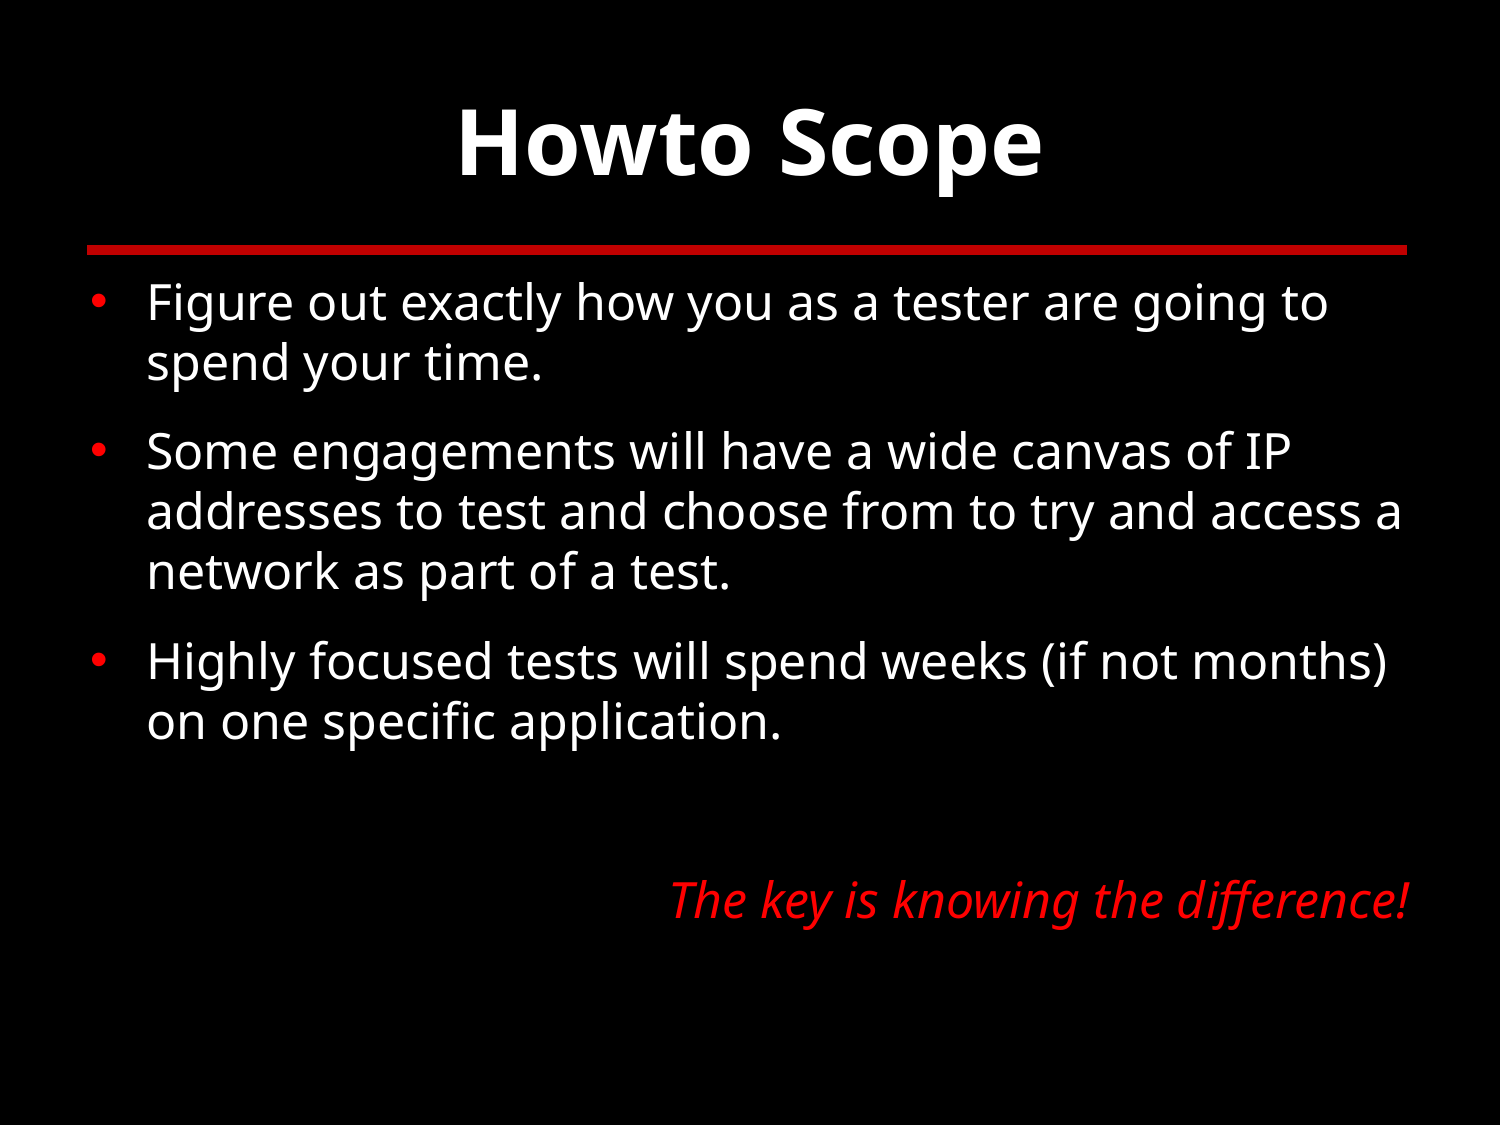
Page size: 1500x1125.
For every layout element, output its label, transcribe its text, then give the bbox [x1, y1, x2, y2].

title Howto Scope [75, 45, 1425, 233]
list Figure out exactly how you as a tester are going to spend your time. Some engagements will have a wide canvas of IP addresses to test and choose from to try and access a network as part of a test. Highly focused tests will spend weeks (if not months) on one specific application. The key is knowing the difference! [75, 262, 1425, 1005]
